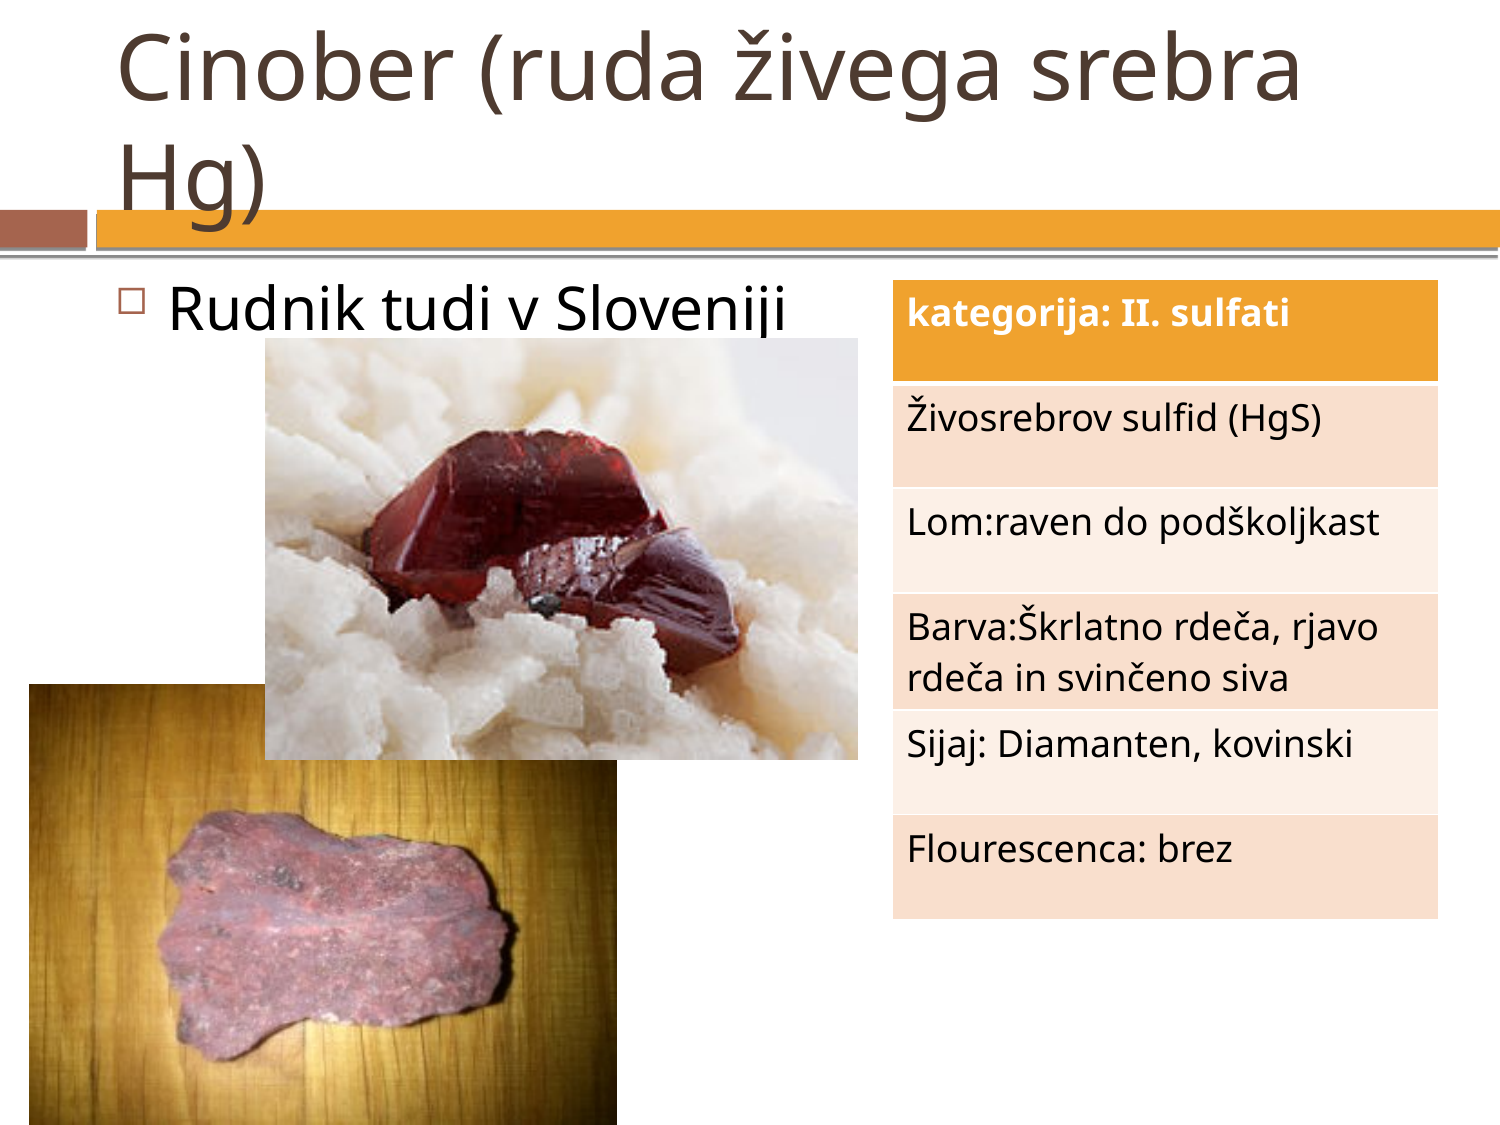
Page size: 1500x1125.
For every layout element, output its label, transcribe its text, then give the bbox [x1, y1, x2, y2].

table_cell Živosrebrov sulfid (HgS) [893, 386, 1438, 487]
list Rudnik tudi v Sloveniji [100, 262, 1438, 1000]
picture [29, 338, 858, 1125]
table_cell Sijaj: Diamanten, kovinski [893, 711, 1438, 814]
table_cell Barva:Škrlatno rdeča, rjavo rdeča in svinčeno siva [893, 594, 1438, 709]
table_cell Flourescenca: brez [893, 815, 1438, 919]
table_cell Lom:raven do podškoljkast [893, 489, 1438, 592]
title Cinober (ruda živega srebra Hg) [100, 37, 1438, 200]
table_header kategorija: II. sulfati [893, 280, 1438, 381]
